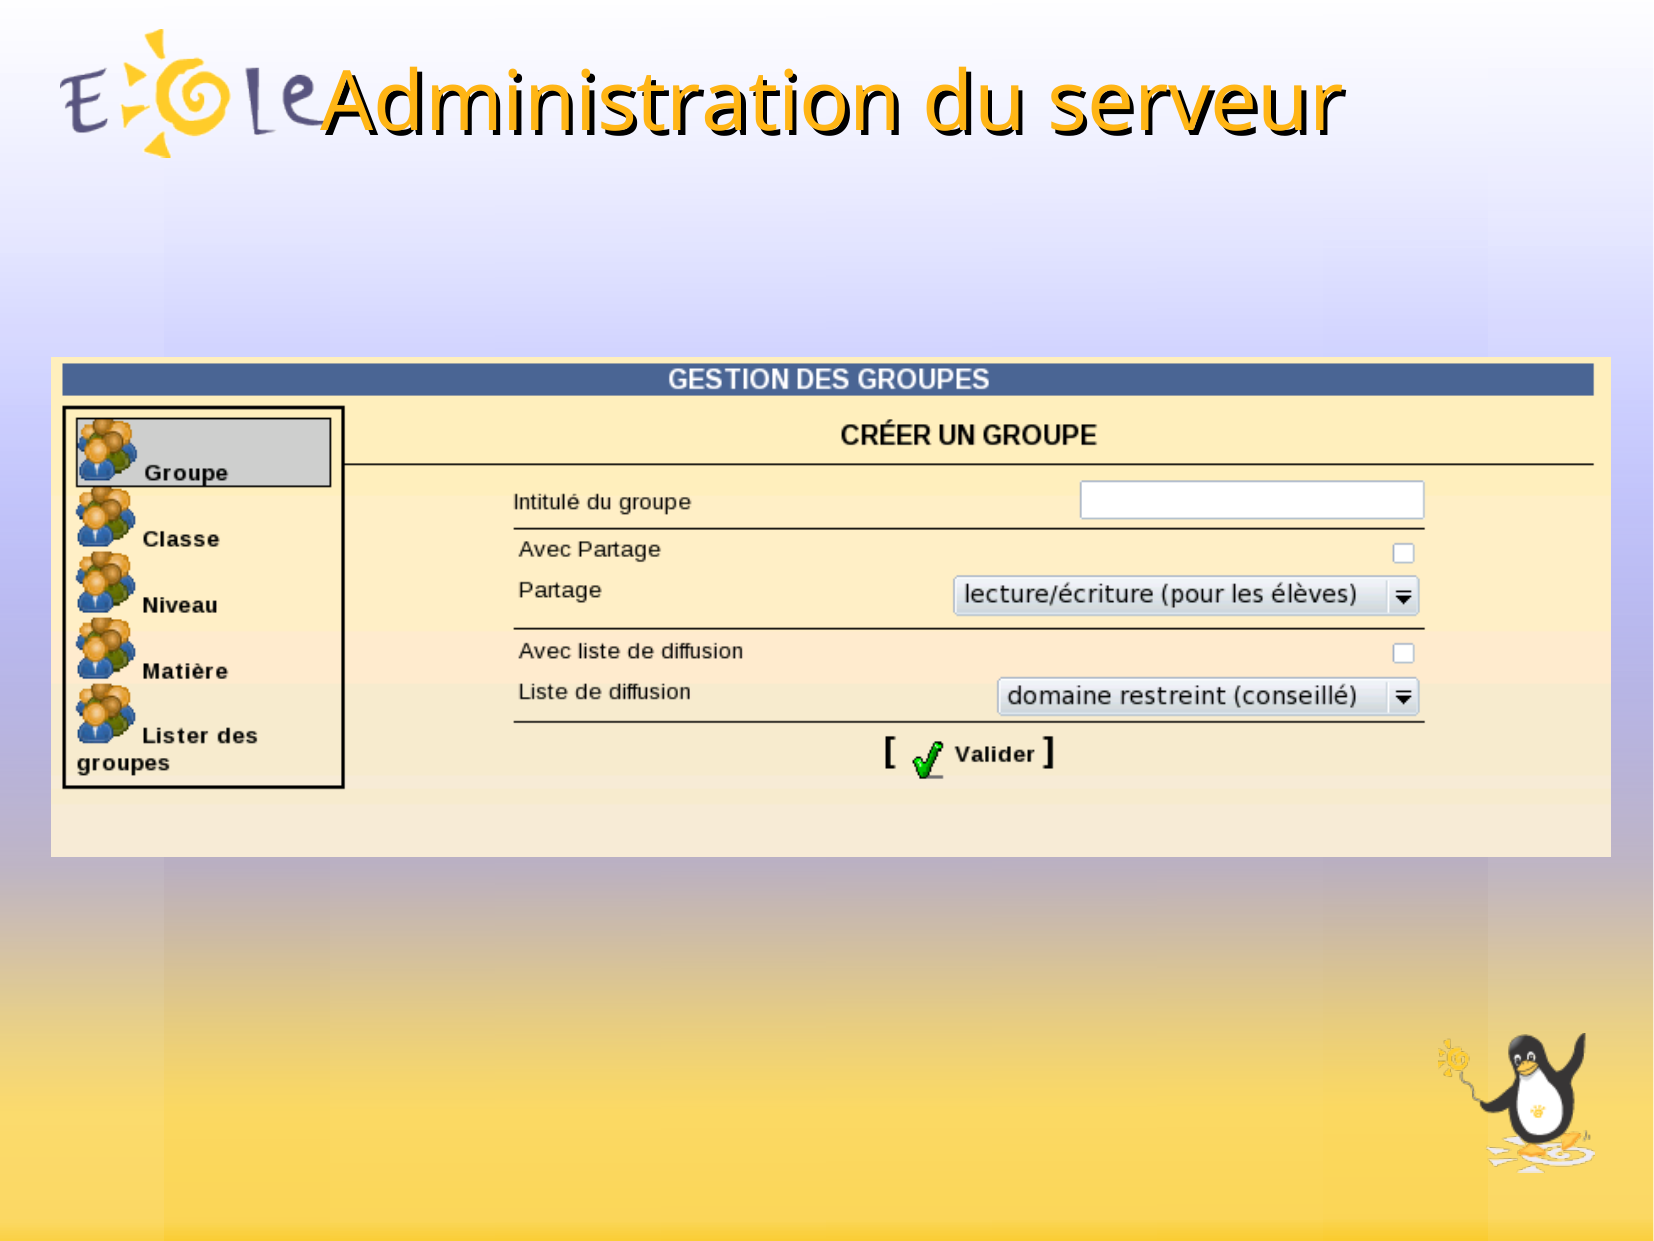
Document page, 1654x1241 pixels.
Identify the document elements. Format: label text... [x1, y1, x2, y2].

picture [0, 0, 1654, 1241]
title Administration du serveur [88, 20, 1577, 178]
